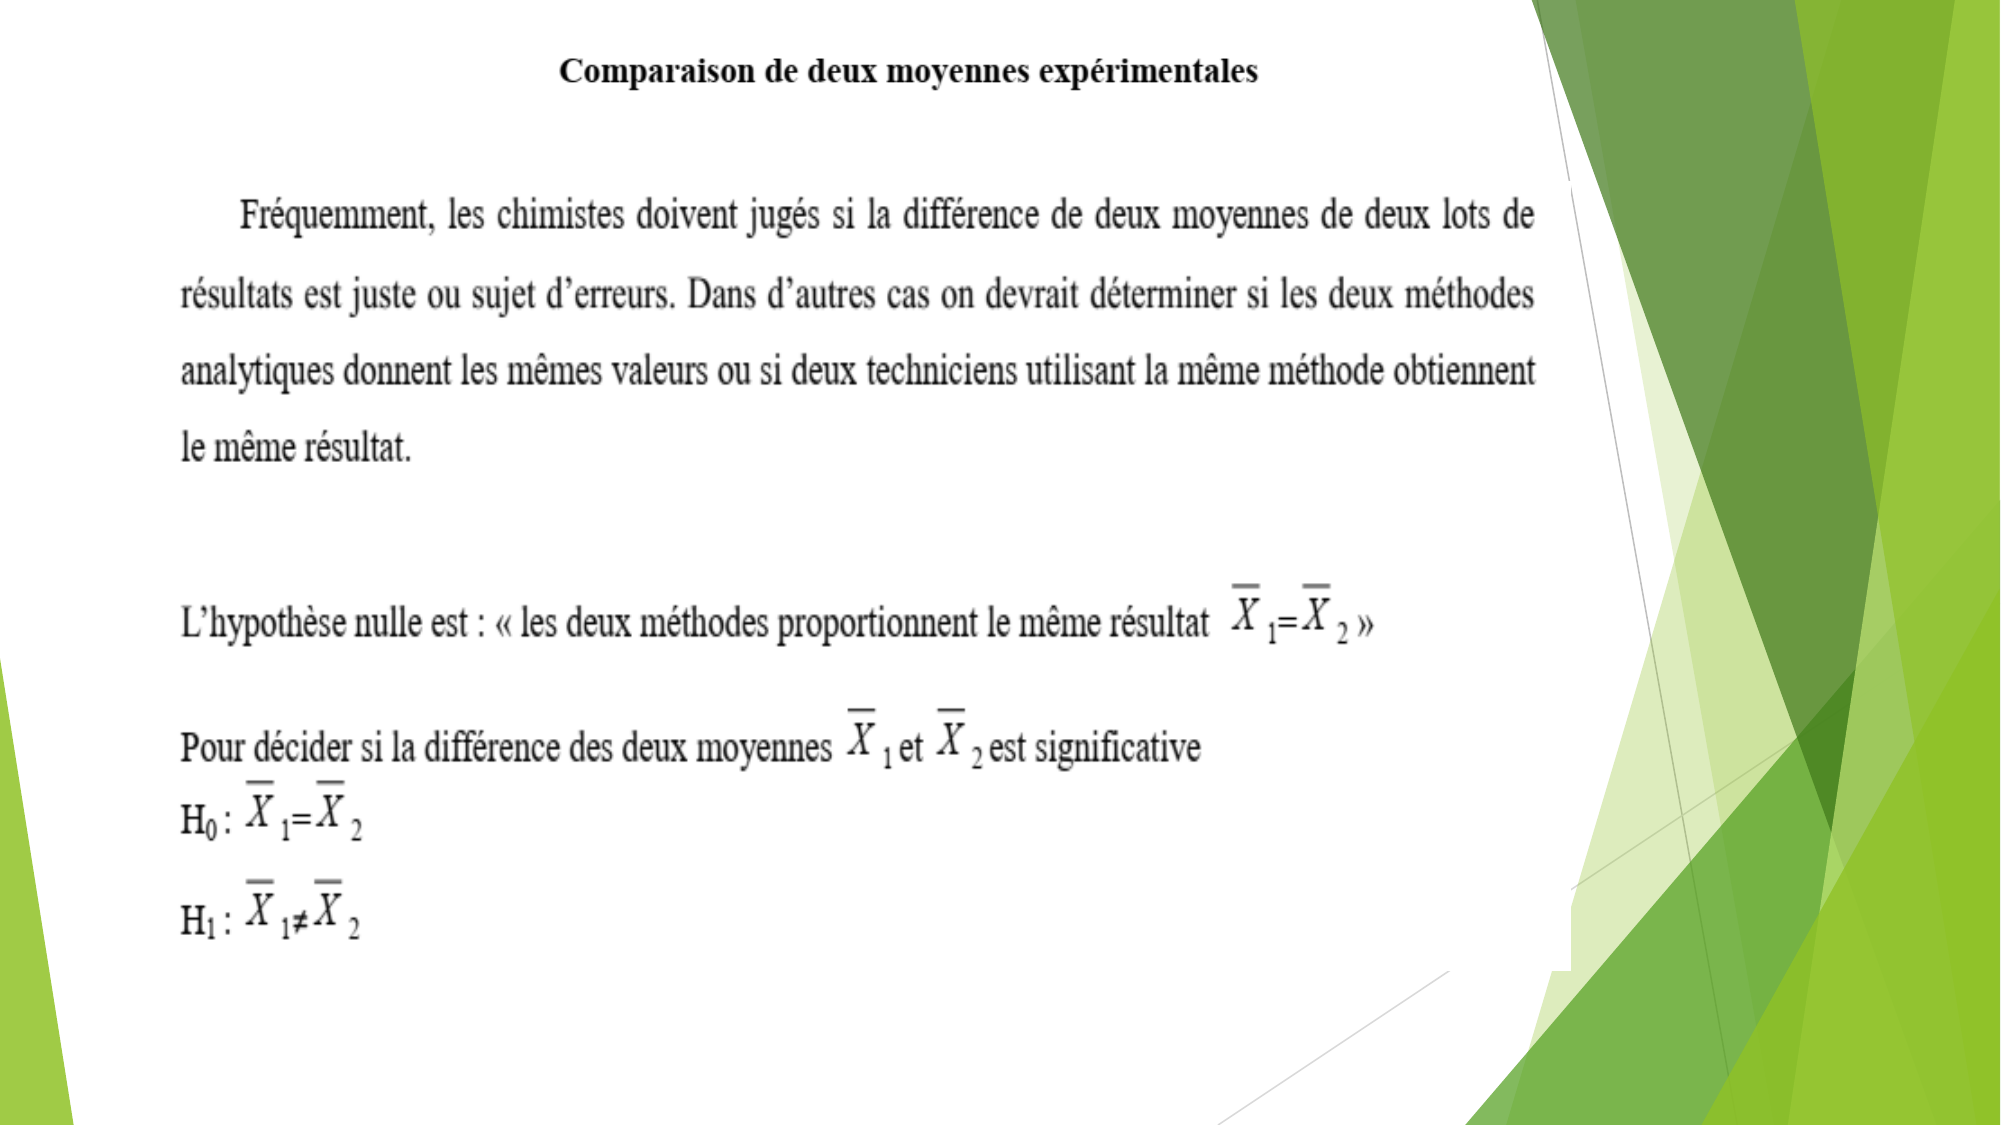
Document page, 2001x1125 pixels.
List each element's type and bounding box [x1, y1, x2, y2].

picture [555, 40, 1259, 103]
picture [156, 181, 1571, 971]
